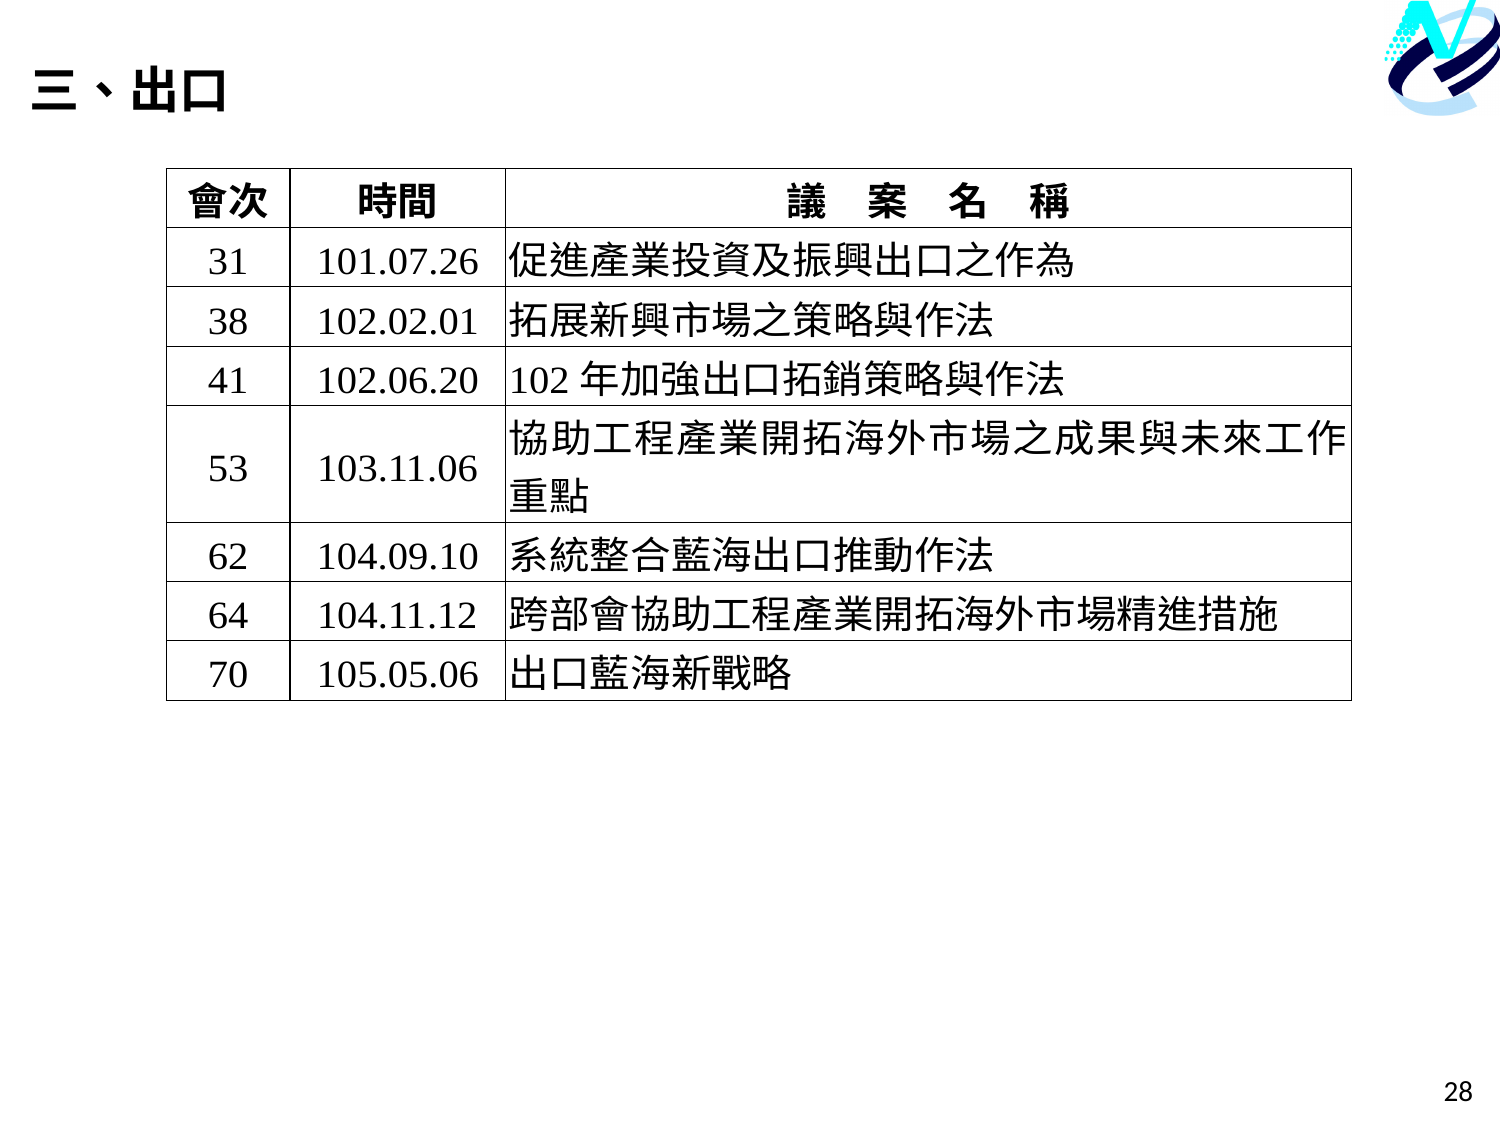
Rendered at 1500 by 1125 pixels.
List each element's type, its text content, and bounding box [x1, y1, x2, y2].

text_box 三、出口 [14, 51, 487, 127]
chart [147, 168, 1372, 937]
